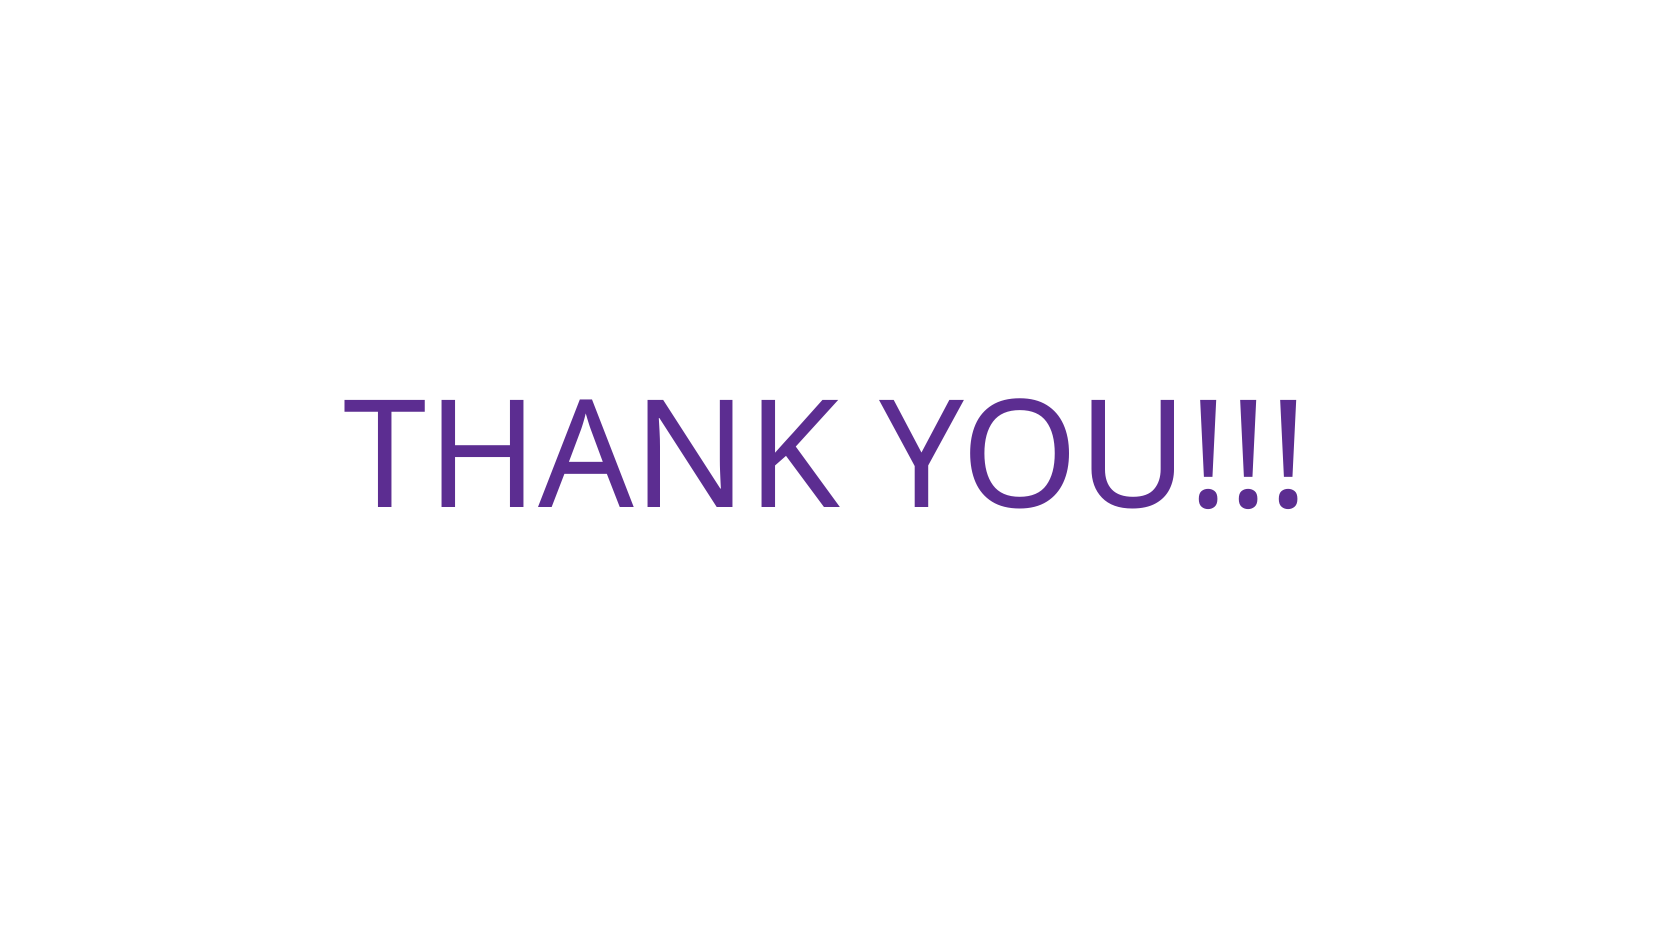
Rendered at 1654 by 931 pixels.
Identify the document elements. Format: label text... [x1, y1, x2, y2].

title THANK YOU!!! [0, 282, 1654, 617]
